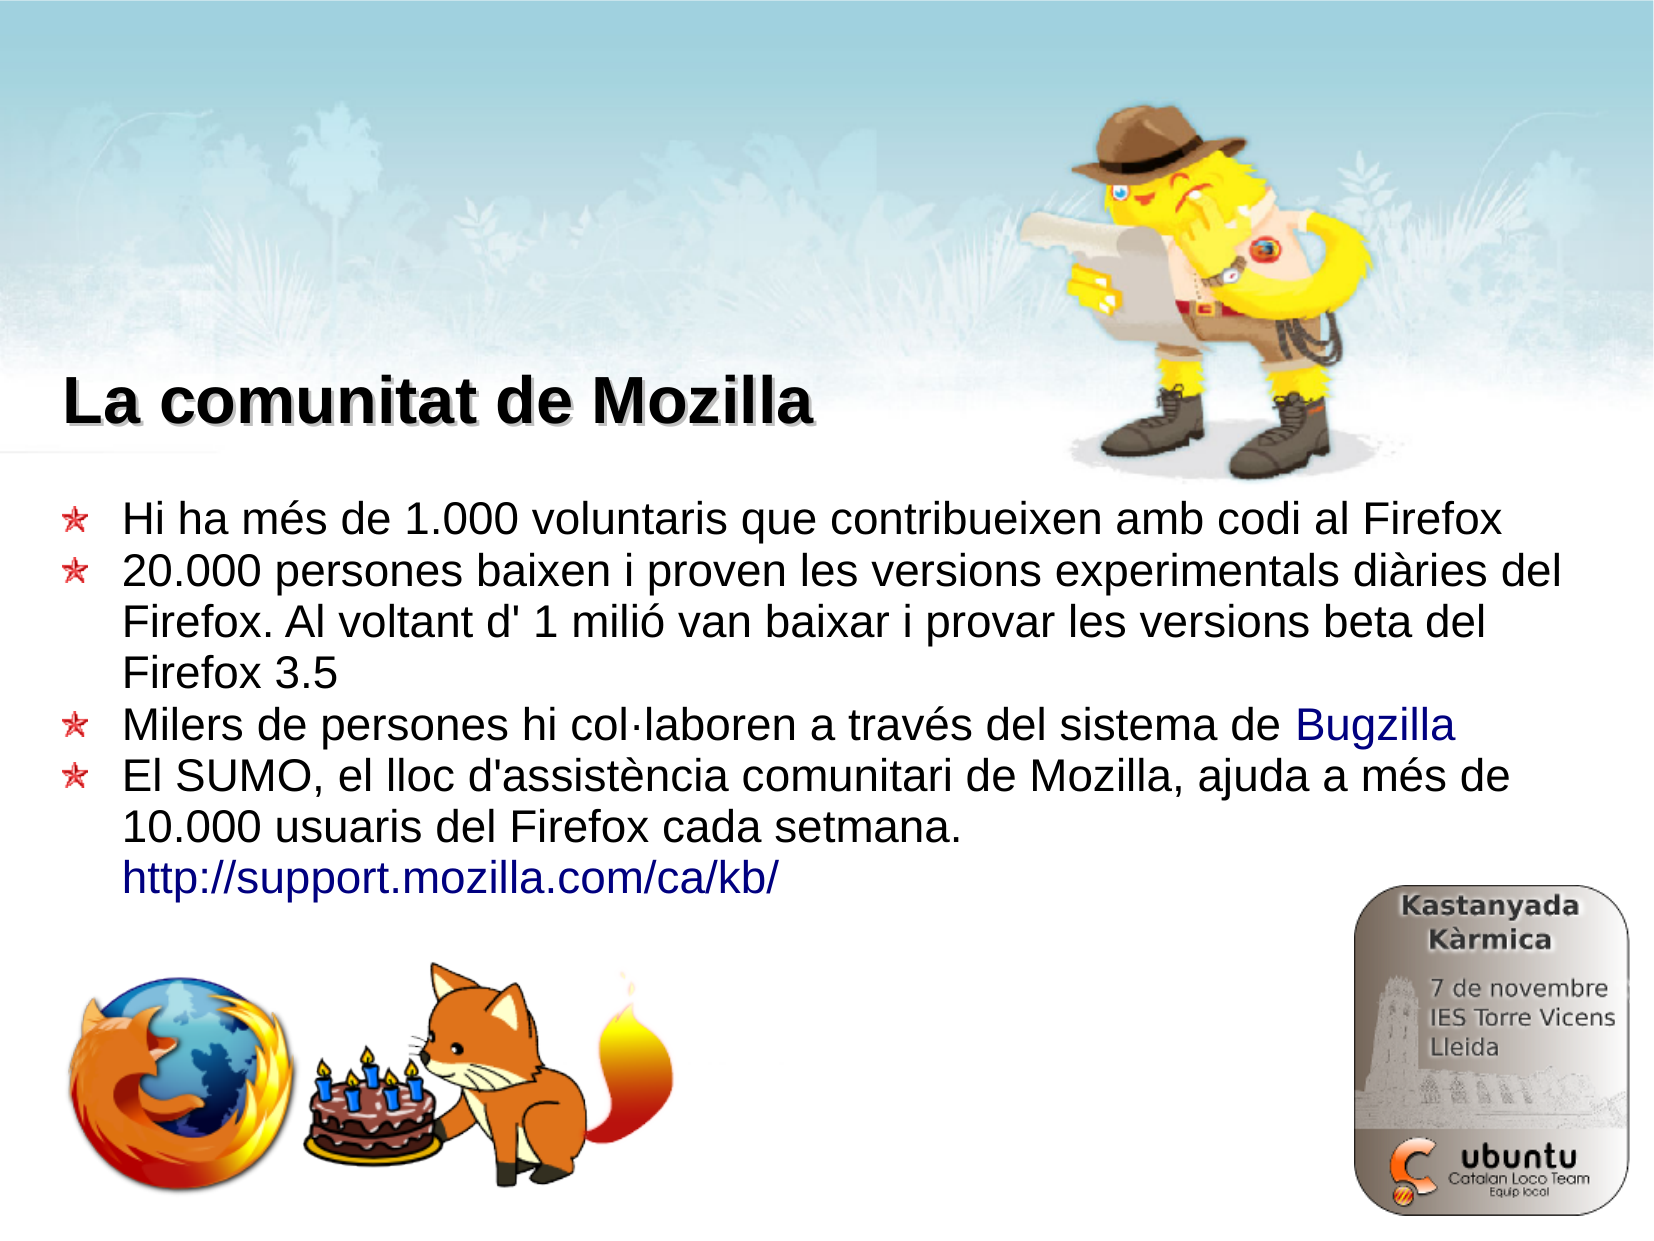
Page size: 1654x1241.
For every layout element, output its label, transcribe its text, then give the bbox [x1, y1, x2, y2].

text_box La comunitat de Mozilla Hi ha més de 1.000 voluntaris que contribueixen amb codi al Firefox 20.000 persones baixen i proven les versions experimentals diàries del Firefox. Al voltant d' 1 milió van baixar i provar les versions beta del Firefox 3.5 Milers de persones hi col·laboren a través del sistema de Bugzilla El SUMO, el lloc d'assistència comunitari de Mozilla, ajuda a més de 10.000 usuaris del Firefox cada setmana. http://support.mozilla.com/ca/kb/ [48, 355, 1595, 967]
picture [0, 0, 1654, 1240]
